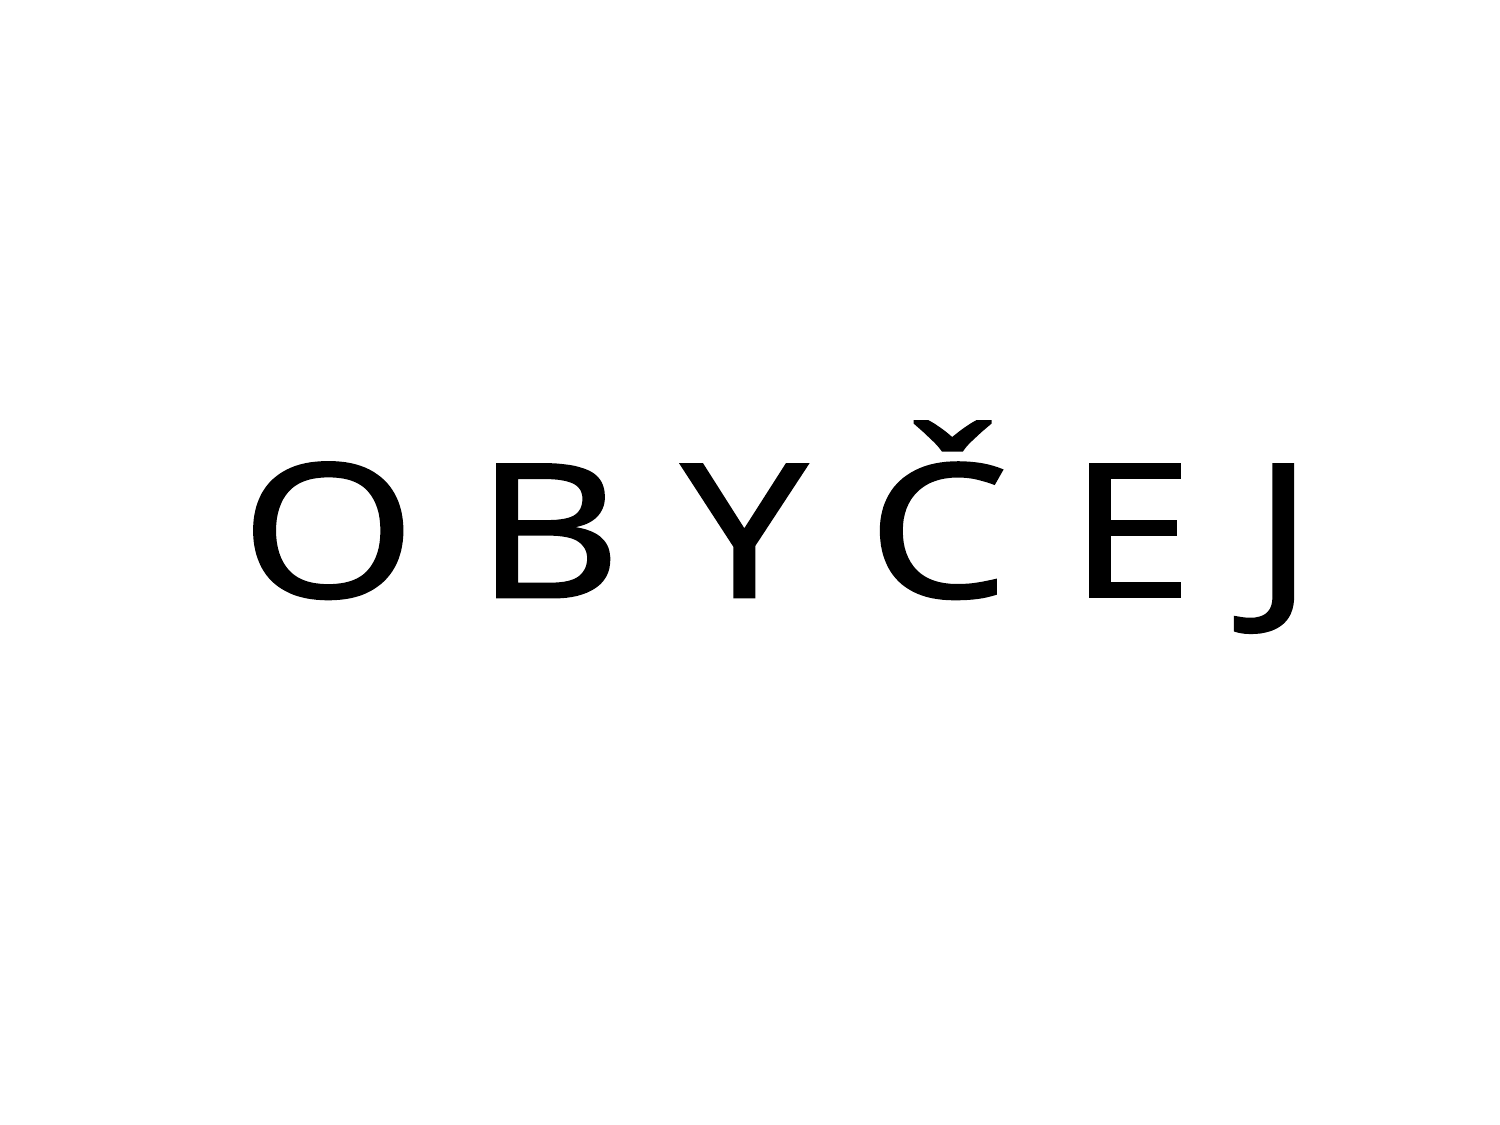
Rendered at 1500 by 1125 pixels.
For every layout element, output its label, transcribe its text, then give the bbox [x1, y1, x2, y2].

text_box O B Y Č E J [880, 461, 1003, 600]
text_box O B Y Č E J [1234, 463, 1294, 634]
text_box O B Y Č E J [914, 420, 991, 451]
text_box O B Y Č E J [253, 461, 403, 600]
text_box O B Y Č E J [1090, 463, 1181, 598]
text_box O B Y Č E J [496, 463, 610, 598]
text_box O B Y Č E J [680, 463, 809, 598]
